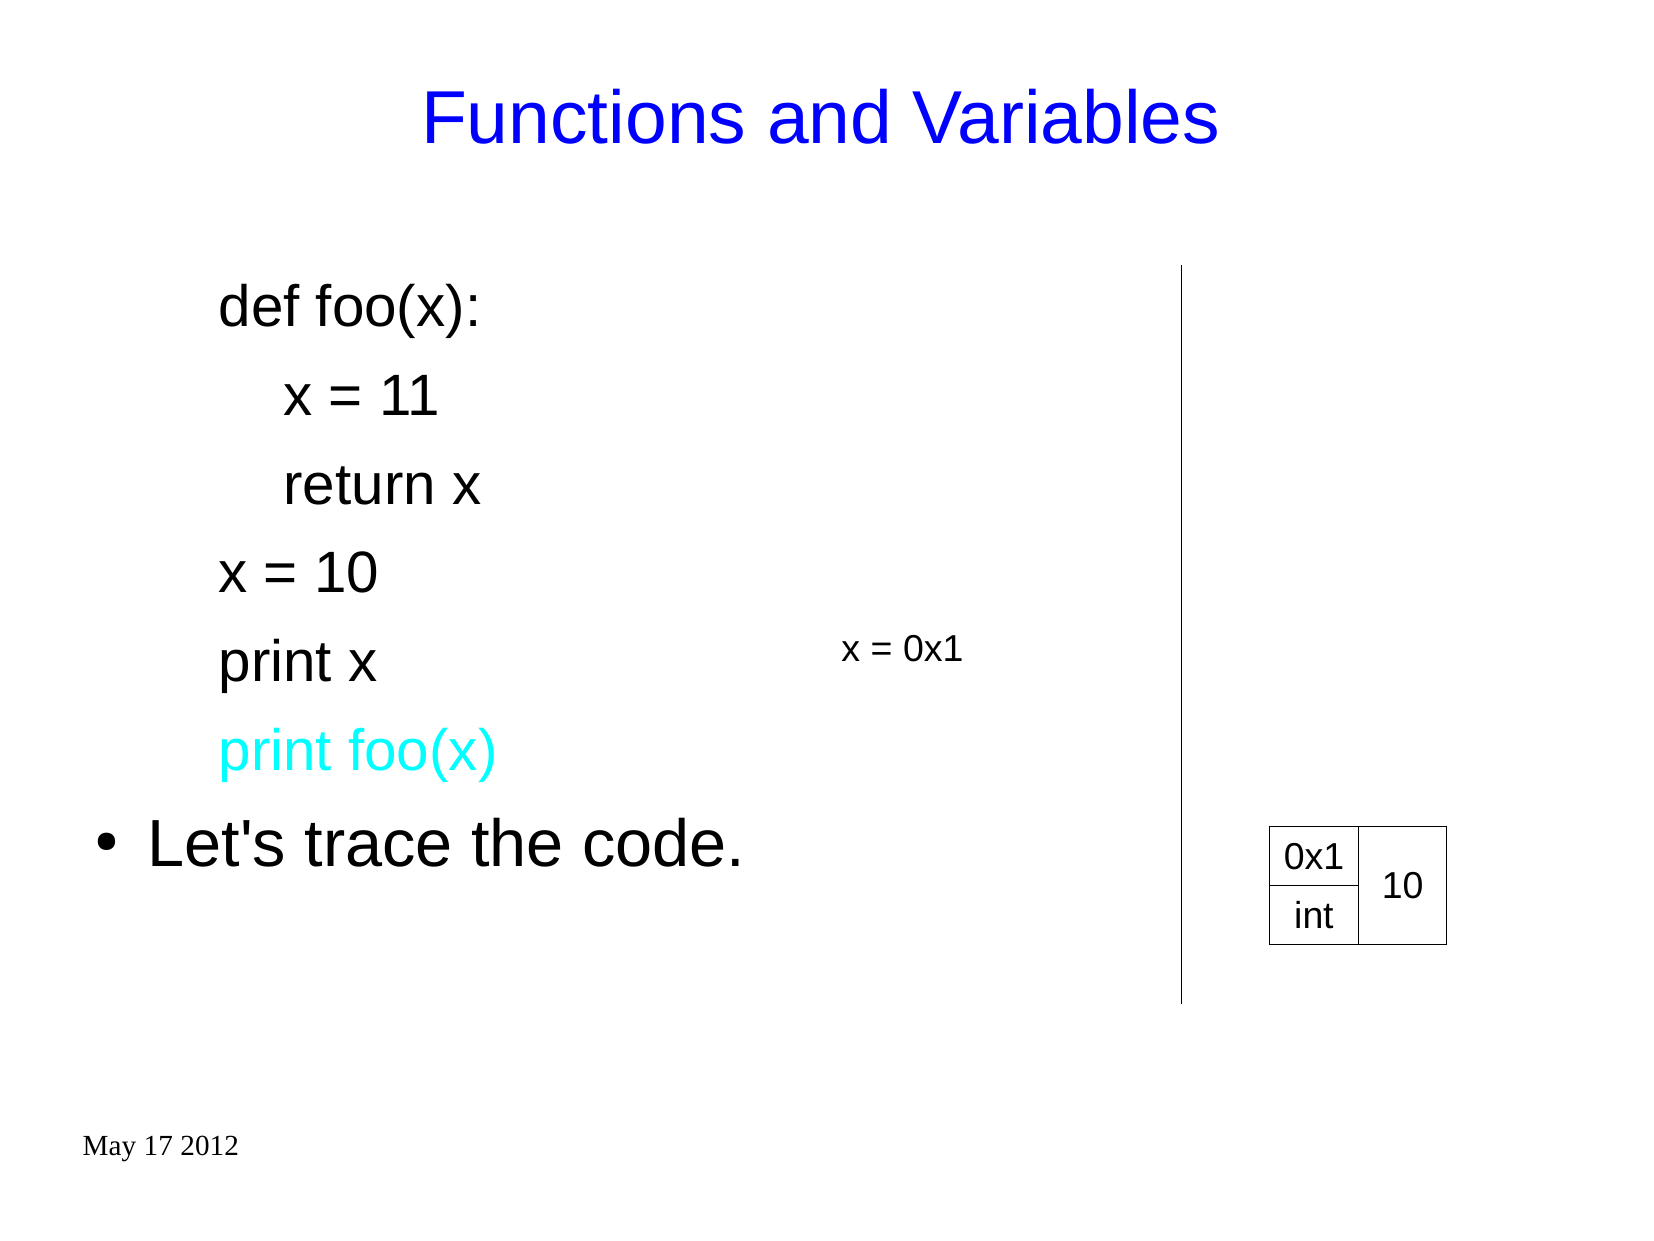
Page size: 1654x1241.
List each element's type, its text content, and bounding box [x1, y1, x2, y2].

title Functions and Variables [76, 58, 1565, 178]
text_box 0x1 [1269, 826, 1358, 886]
text_box x = 0x1 [826, 620, 979, 677]
text_box int [1269, 886, 1358, 945]
list def foo(x): x = 11 return x x = 10 print x print foo(x) Let's trace the code. [76, 274, 803, 1093]
text_box 10 [1358, 826, 1447, 945]
